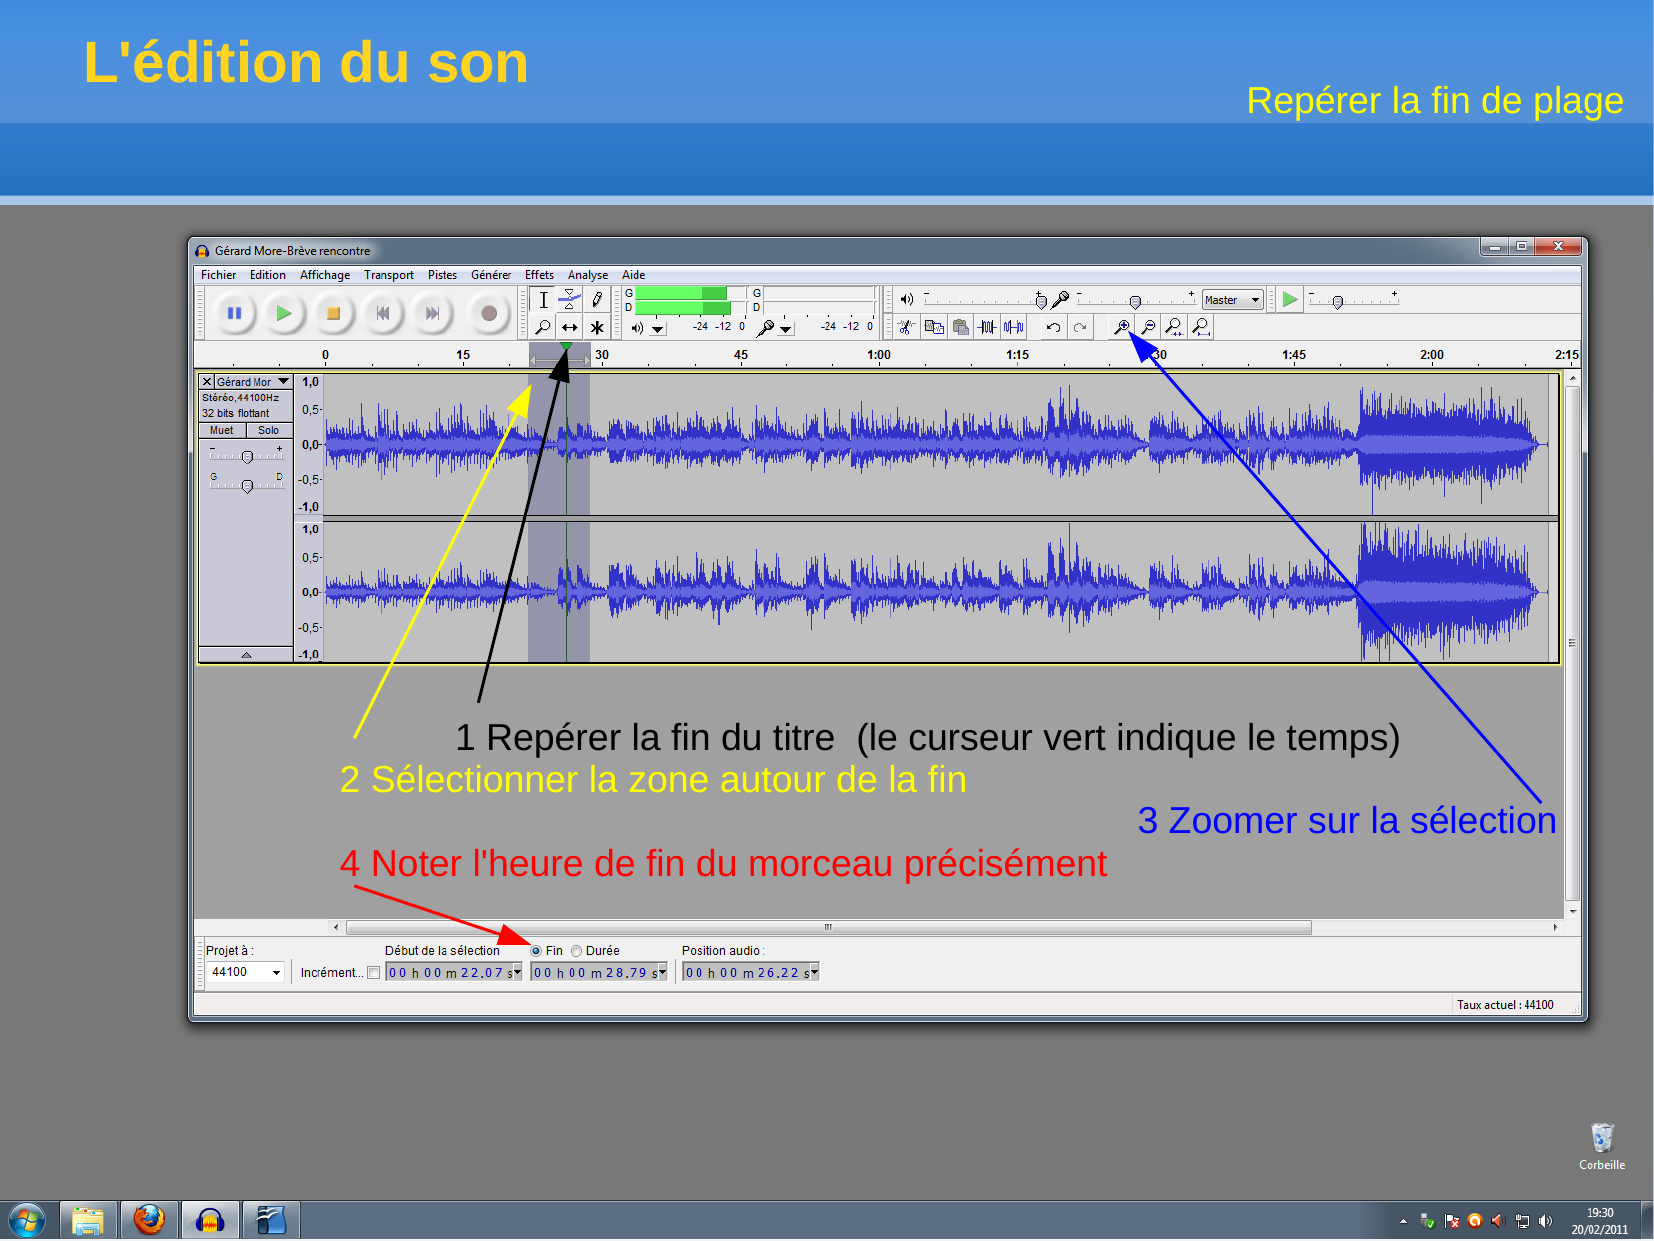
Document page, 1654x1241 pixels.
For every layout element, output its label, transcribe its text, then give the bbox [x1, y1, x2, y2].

text_box 1 Repérer la fin du titre (le curseur vert indique le temps) 2 Sélectionner la zone autour de la fin 3 Zoomer sur la sélection 4 Noter l'heure de fin du morceau précisément [324, 708, 1654, 892]
text_box Repérer la fin de plage [1210, 29, 1654, 129]
title L'édition du son [6, 17, 609, 107]
picture [0, 0, 1654, 1239]
